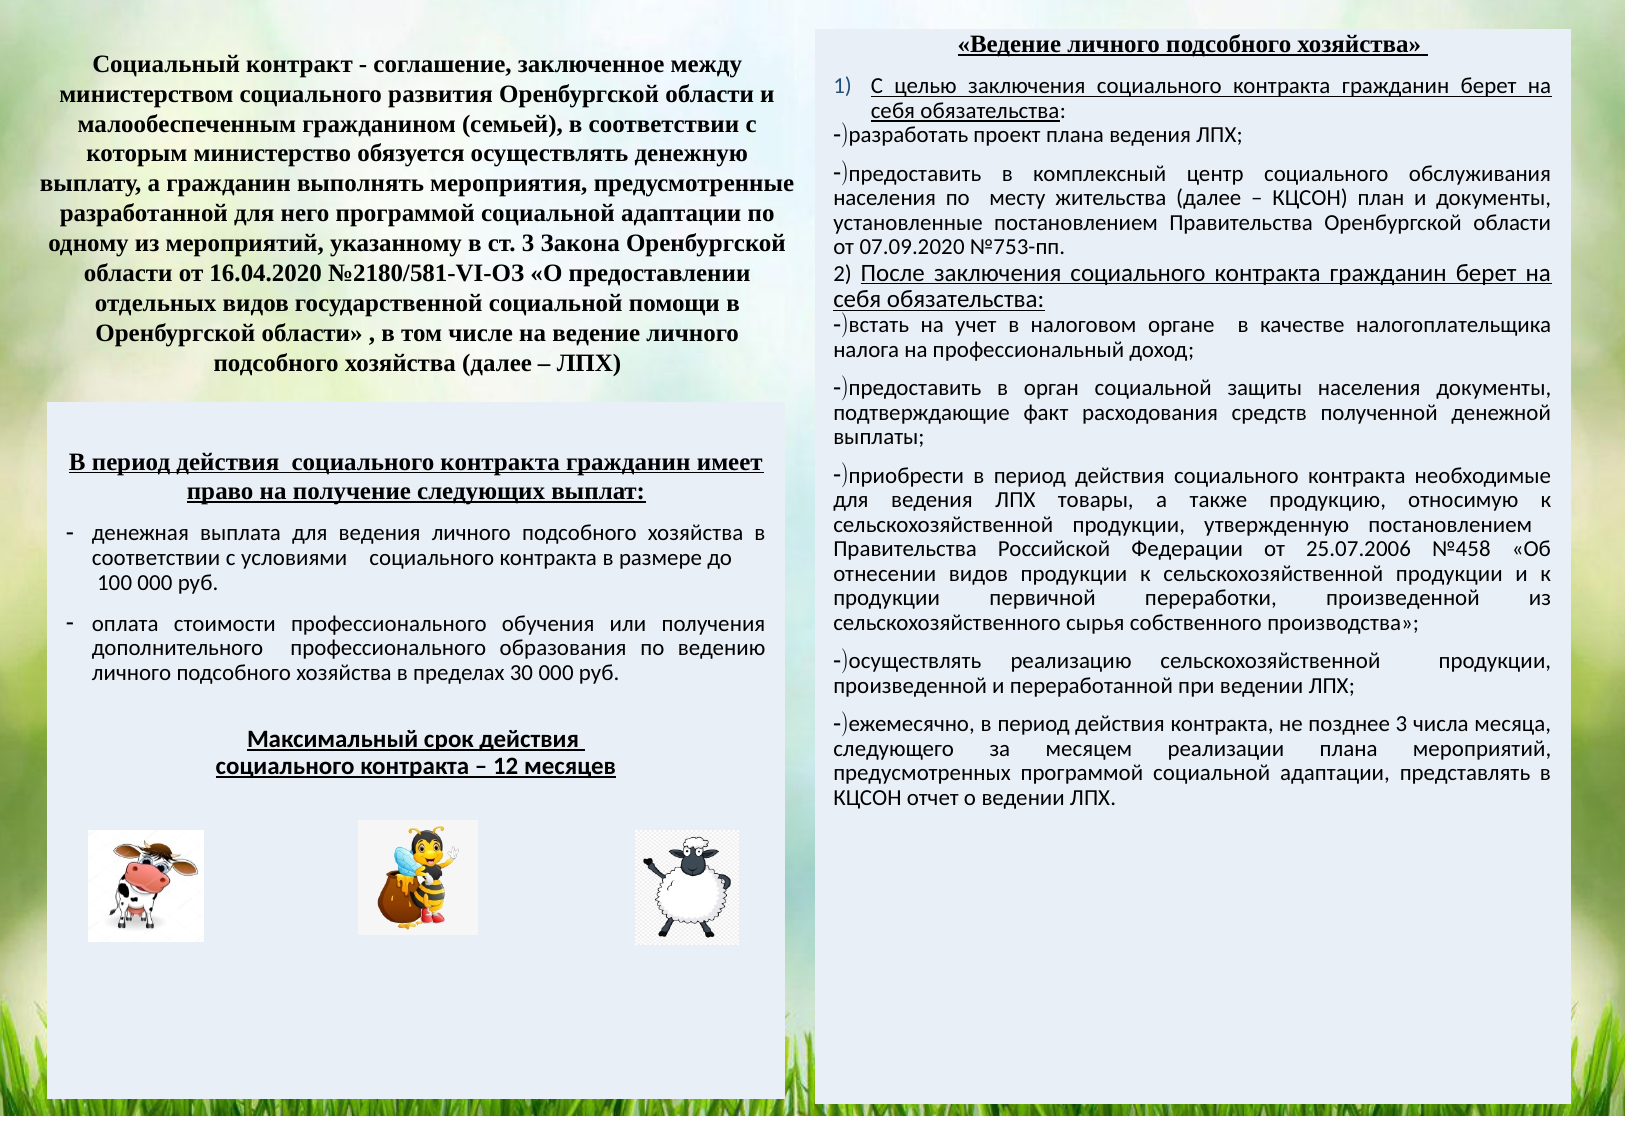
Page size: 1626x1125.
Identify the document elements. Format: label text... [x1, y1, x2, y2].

text_box Социальный контракт - соглашение, заключенное между министерством социального развития Оренбургской области и малообеспеченным гражданином (семьей), в соответствии с которым министерство обязуется осуществлять денежную выплату, а гражданин выполнять мероприятия, предусмотренные разработанной для него программой социальной адаптации по одному из мероприятий, указанному в ст. 3 Закона Оренбургской области от 16.04.2020 №2180/581-VI-ОЗ «О предоставлении отдельных видов государственной социальной помощи в Оренбургской области» , в том числе на ведение личного подсобного хозяйства (далее – ЛПХ) [20, 39, 815, 384]
table_header В период действия социального контракта гражданин имеет право на получение следующих выплат: денежная выплата для ведения личного подсобного хозяйства в соответствии с условиями социального контракта в размере до 100 000 руб. оплата стоимости профессионального обучения или получения дополнительного профессионального образования по ведению личного подсобного хозяйства в пределах 30 000 руб. Максимальный срок действия социального контракта – 12 месяцев [47, 402, 785, 1099]
picture [0, 0, 1625, 1116]
table_header «Ведение личного подсобного хозяйства» С целью заключения социального контракта гражданин берет на себя обязательства: разработать проект плана ведения ЛПХ; предоставить в комплексный центр социального обслуживания населения по месту жительства (далее – КЦСОН) план и документы, установленные постановлением Правительства Оренбургской области от 07.09.2020 №753-пп. 2) После заключения социального контракта гражданин берет на себя обязательства: встать на учет в налоговом органе в качестве налогоплательщика налога на профессиональный доход; предоставить в орган социальной защиты населения документы, подтверждающие факт расходования средств полученной денежной выплаты; приобрести в период действия социального контракта необходимые для ведения ЛПХ товары, а также продукцию, относимую к сельскохозяйственной продукции, утвержденную постановлением Правительства Российской Федерации от 25.07.2006 №458 «Об отнесении видов продукции к сельскохозяйственной продукции и к продукции первичной переработки, произведенной из сельскохозяйственного сырья собственного производства»; осуществлять реализацию сельскохозяйственной продукции, произведенной и переработанной при ведении ЛПХ; ежемесячно, в период действия контракта, не позднее 3 числа месяца, следующего за месяцем реализации плана мероприятий, предусмотренных программой социальной адаптации, представлять в КЦСОН отчет о ведении ЛПХ. [815, 29, 1571, 1104]
